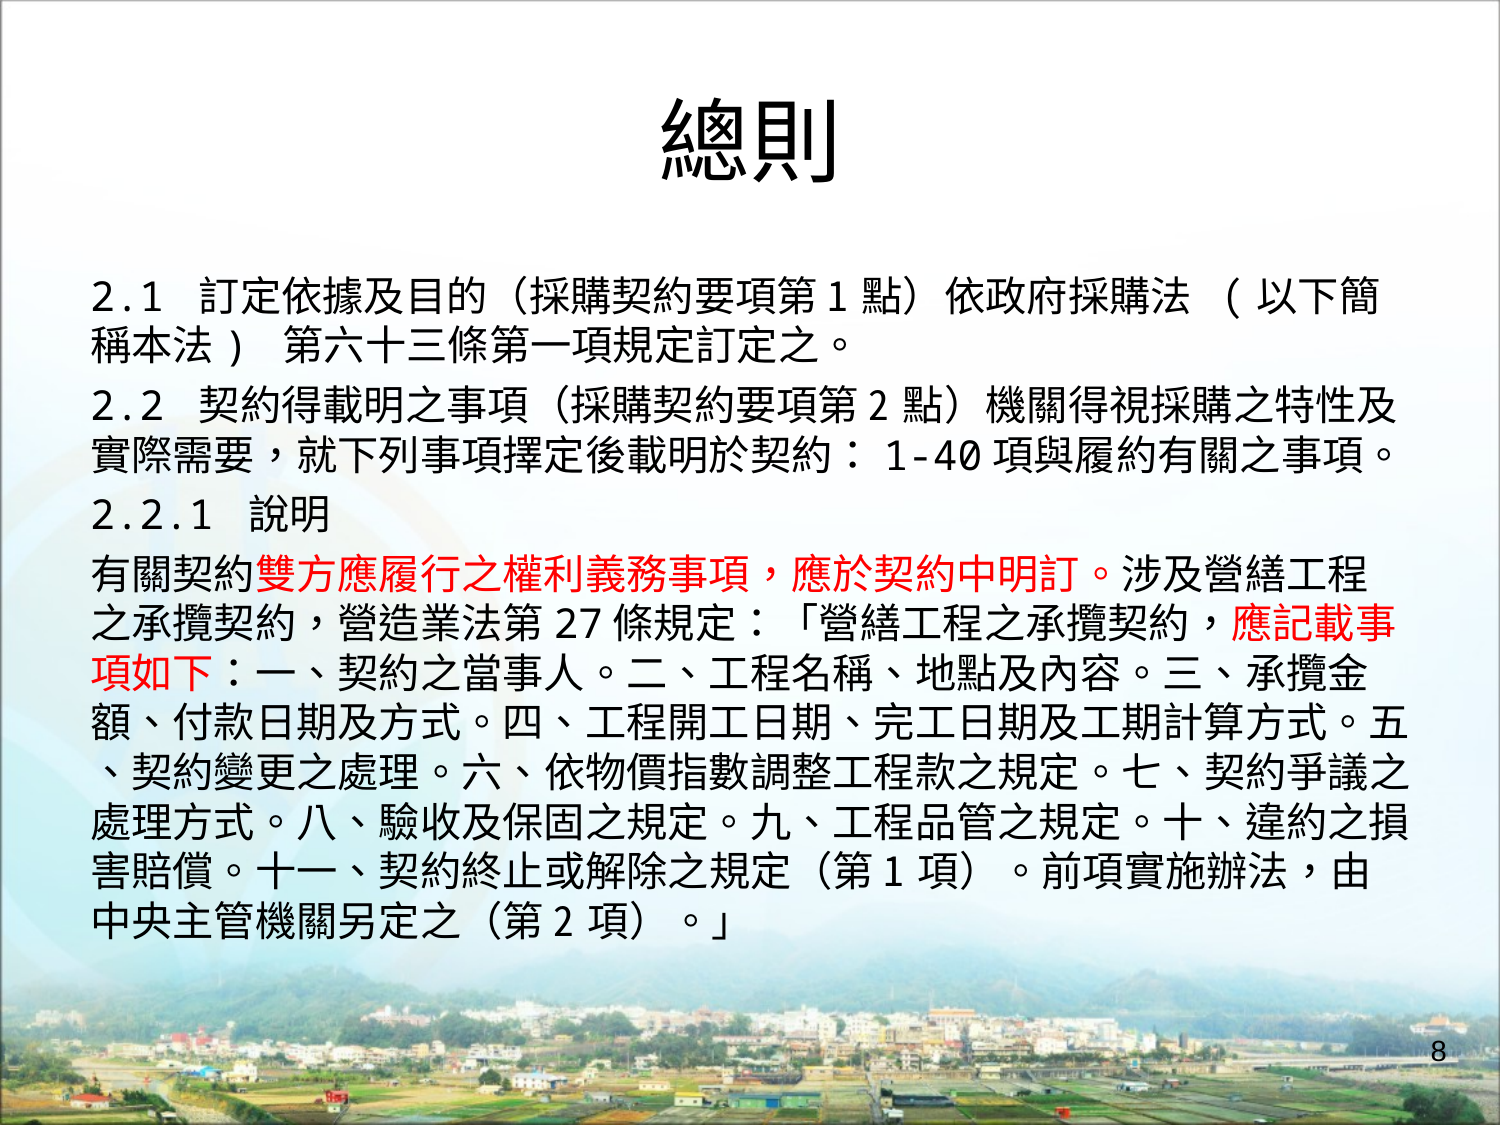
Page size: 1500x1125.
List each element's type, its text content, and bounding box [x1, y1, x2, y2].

title 總則 [75, 45, 1426, 233]
picture [0, 0, 1500, 1125]
text_box <編號> [1111, 1024, 1462, 1103]
list 2.1 訂定依據及目的（採購契約要項第1點）依政府採購法 (以下簡稱本法) 第六十三條第一項規定訂定之。 2.2 契約得載明之事項（採購契約要項第2點）機關得視採購之特性及實際需要，就下列事項擇定後載明於契約：1-40項與履約有關之事項。 2.2.1 說明 有關契約雙方應履行之權利義務事項，應於契約中明訂。涉及營繕工程之承攬契約，營造業法第27條規定：「營繕工程之承攬契約，應記載事項如下：一、契約之當事人。二、工程名稱、地點及內容。三、承攬金額、付款日期及方式。四、工程開工日期、完工日期及工期計算方式。五、契約變更之處理。六、依物價指數調整工程款之規定。七、契約爭議之處理方式。八、驗收及保固之規定。九、工程品管之規定。十、違約之損害賠償。十一、契約終止或解除之規定（第1項）。前項實施辦法，由中央主管機關另定之（第2項）。」 [75, 262, 1426, 1005]
